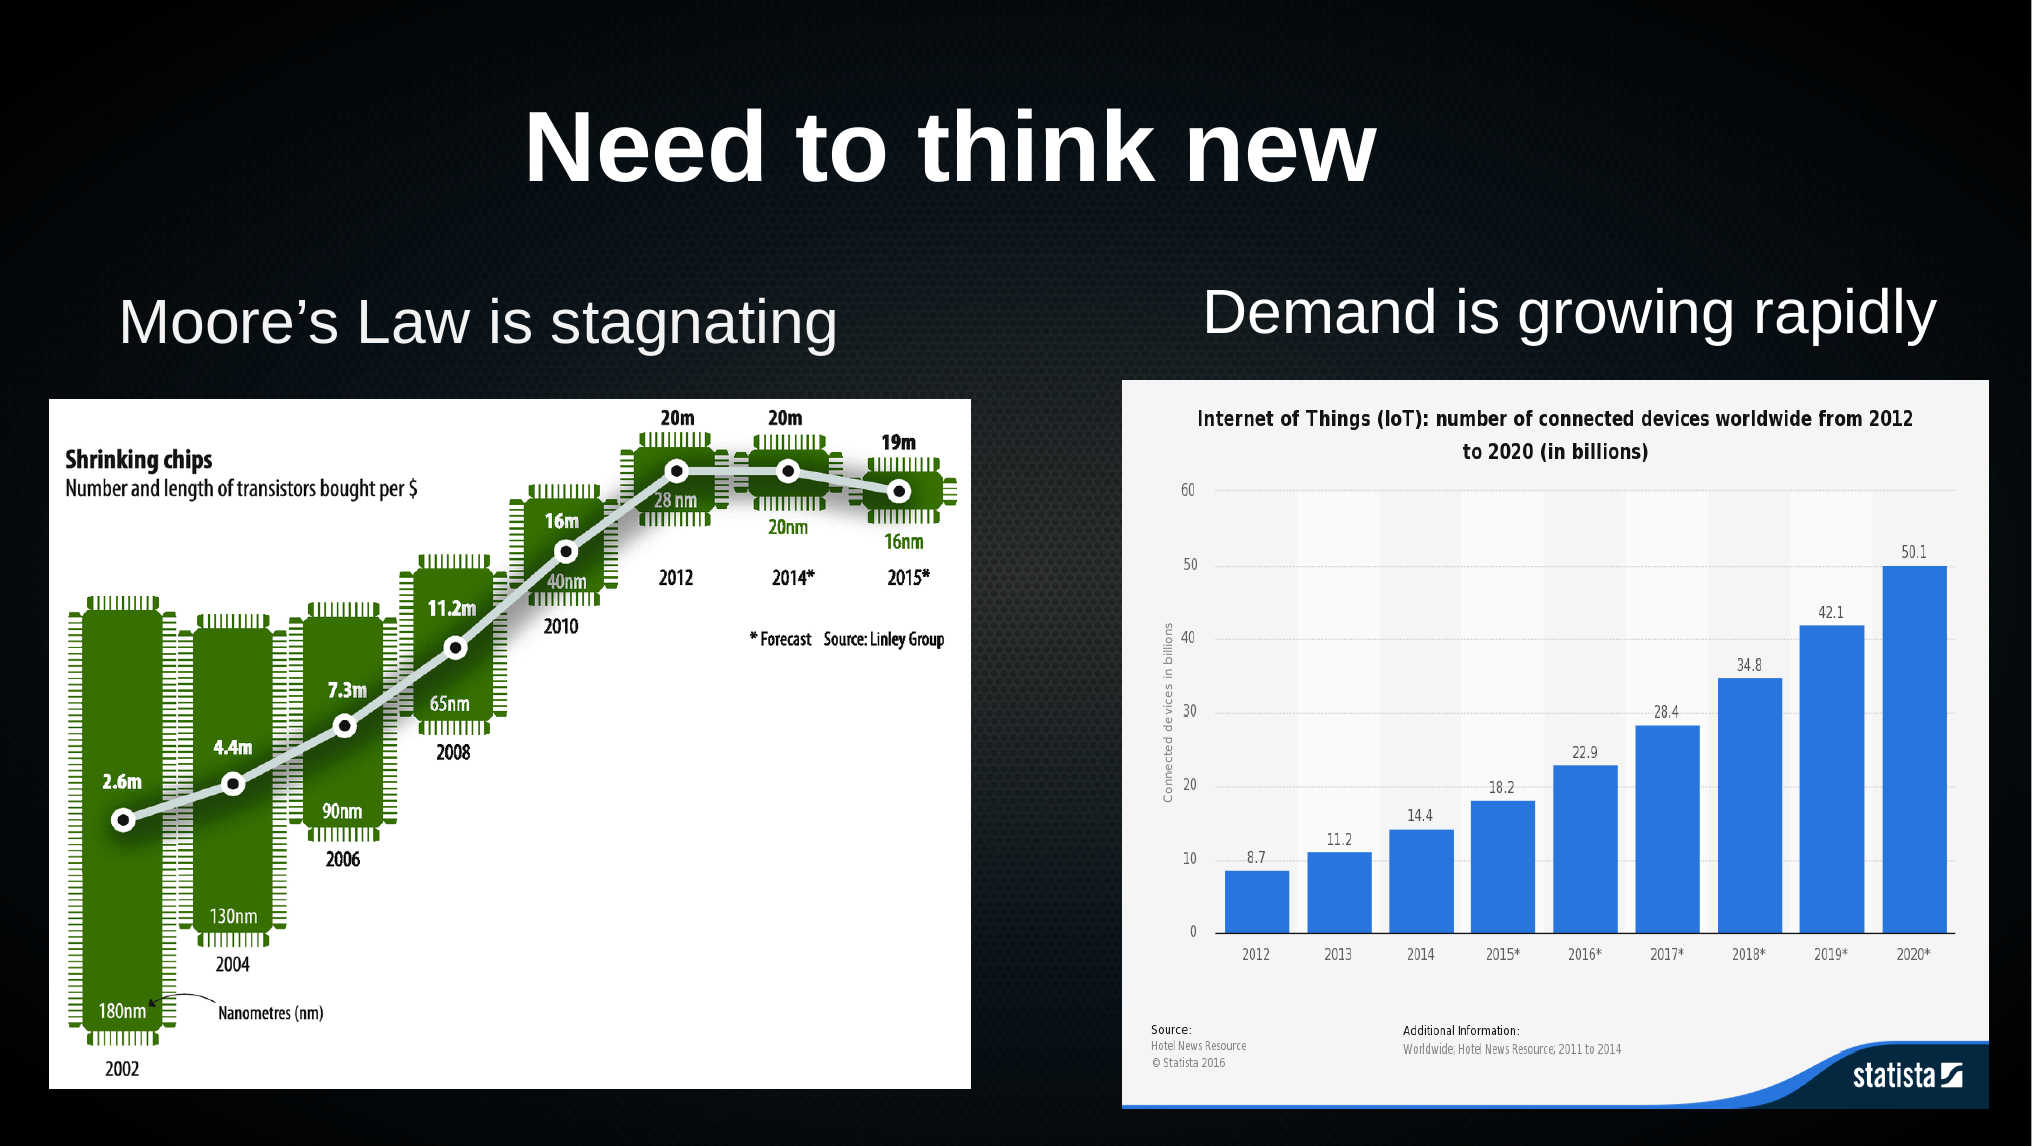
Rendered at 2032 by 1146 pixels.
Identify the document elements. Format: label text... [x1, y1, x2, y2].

title Need to think new [509, 45, 2032, 237]
text_box Demand is growing rapidly [1187, 256, 2032, 361]
text_box Moore’s Law is stagnating [103, 266, 1147, 371]
picture [0, 0, 2032, 1146]
